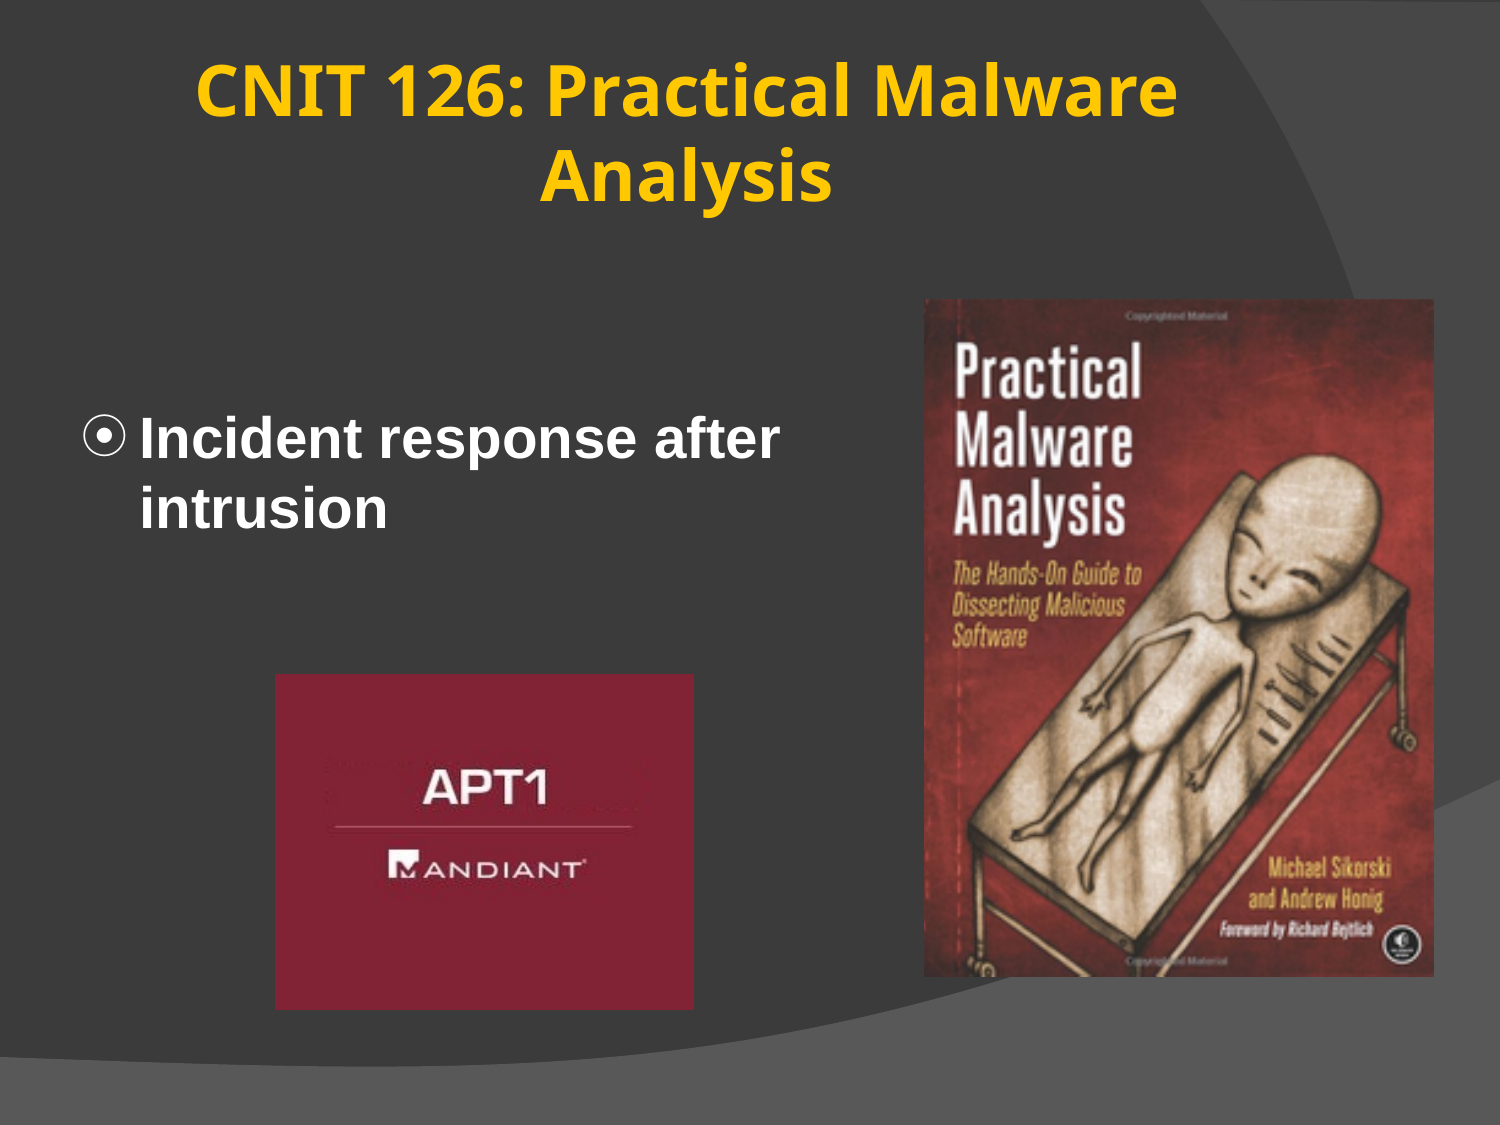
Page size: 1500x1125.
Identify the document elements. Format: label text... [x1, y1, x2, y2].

title CNIT 126: Practical Malware Analysis [75, 45, 1300, 233]
picture [924, 299, 1434, 978]
picture [275, 674, 694, 1010]
list Incident response after intrusion [75, 399, 900, 700]
